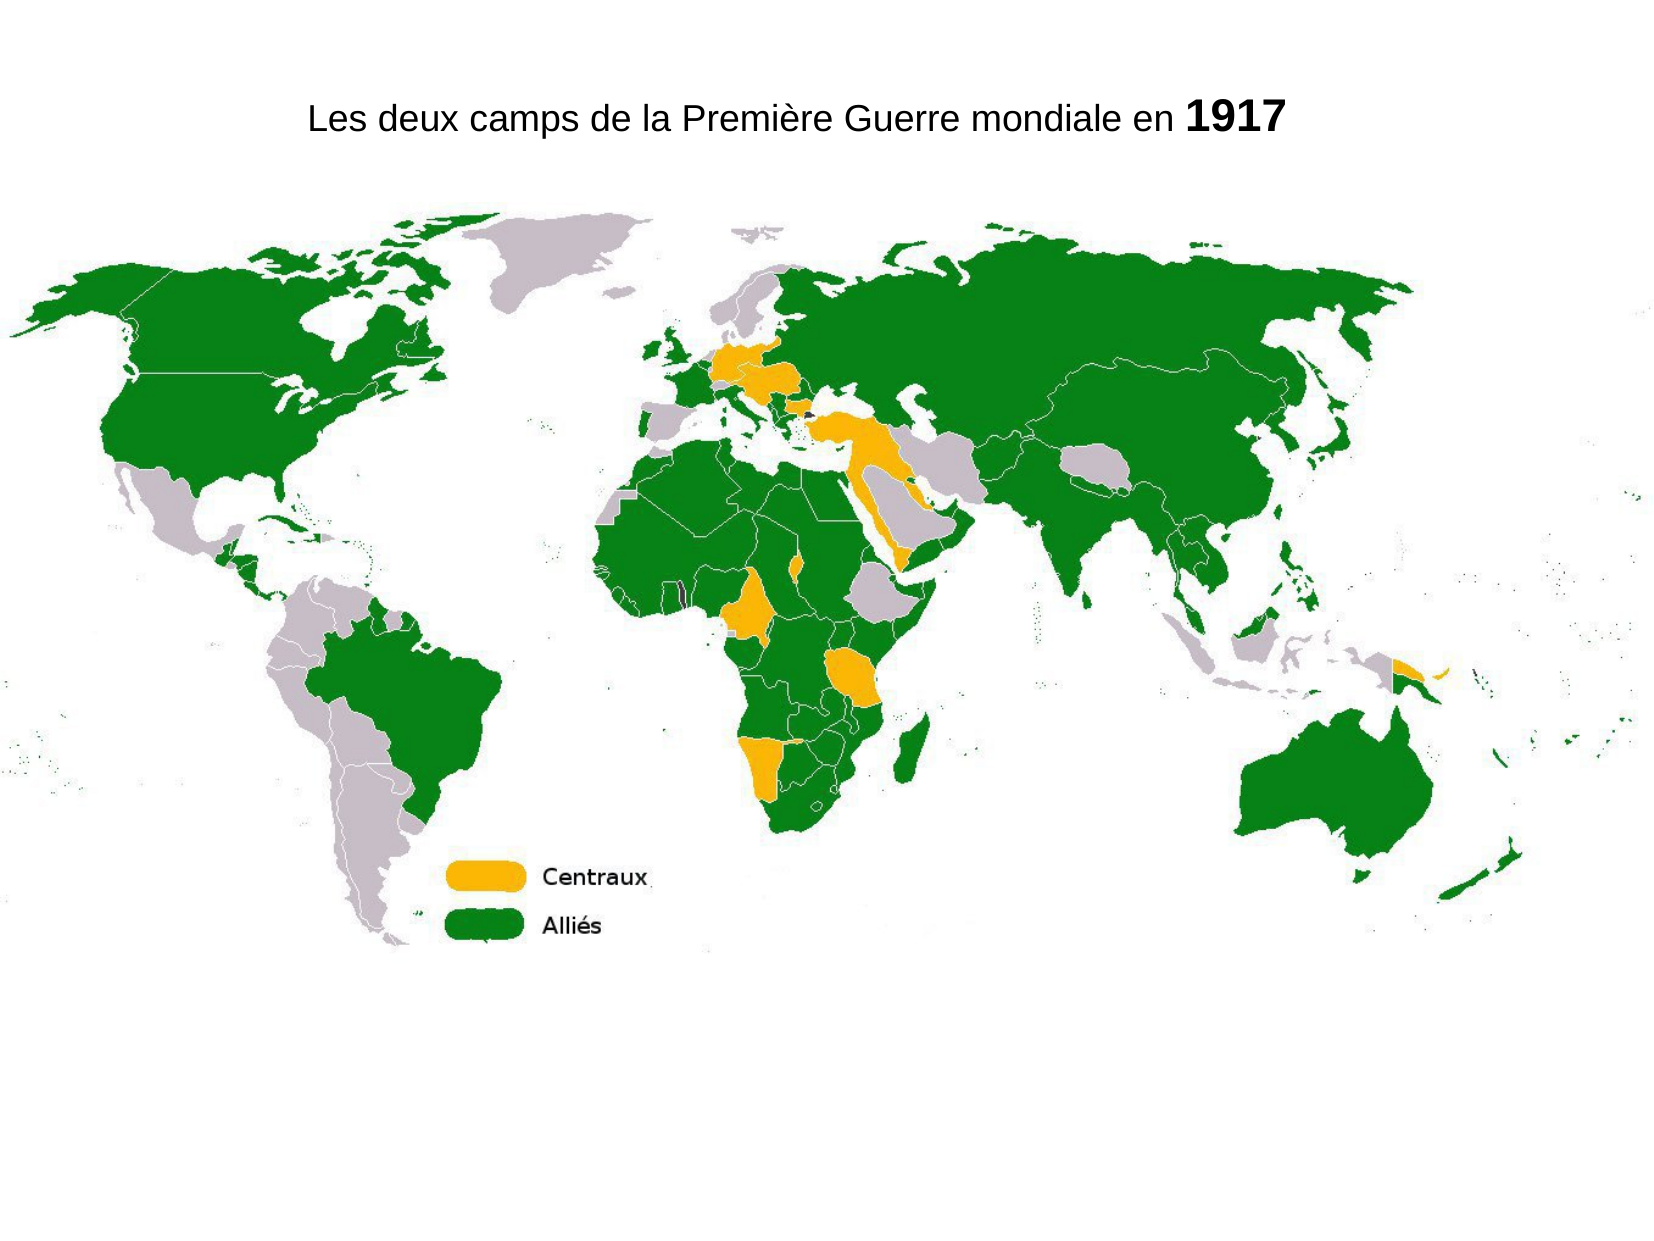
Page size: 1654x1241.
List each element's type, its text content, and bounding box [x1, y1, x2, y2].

text_box Les deux camps de la Première Guerre mondiale en 1917 [248, 82, 1347, 150]
picture [0, 202, 1654, 968]
